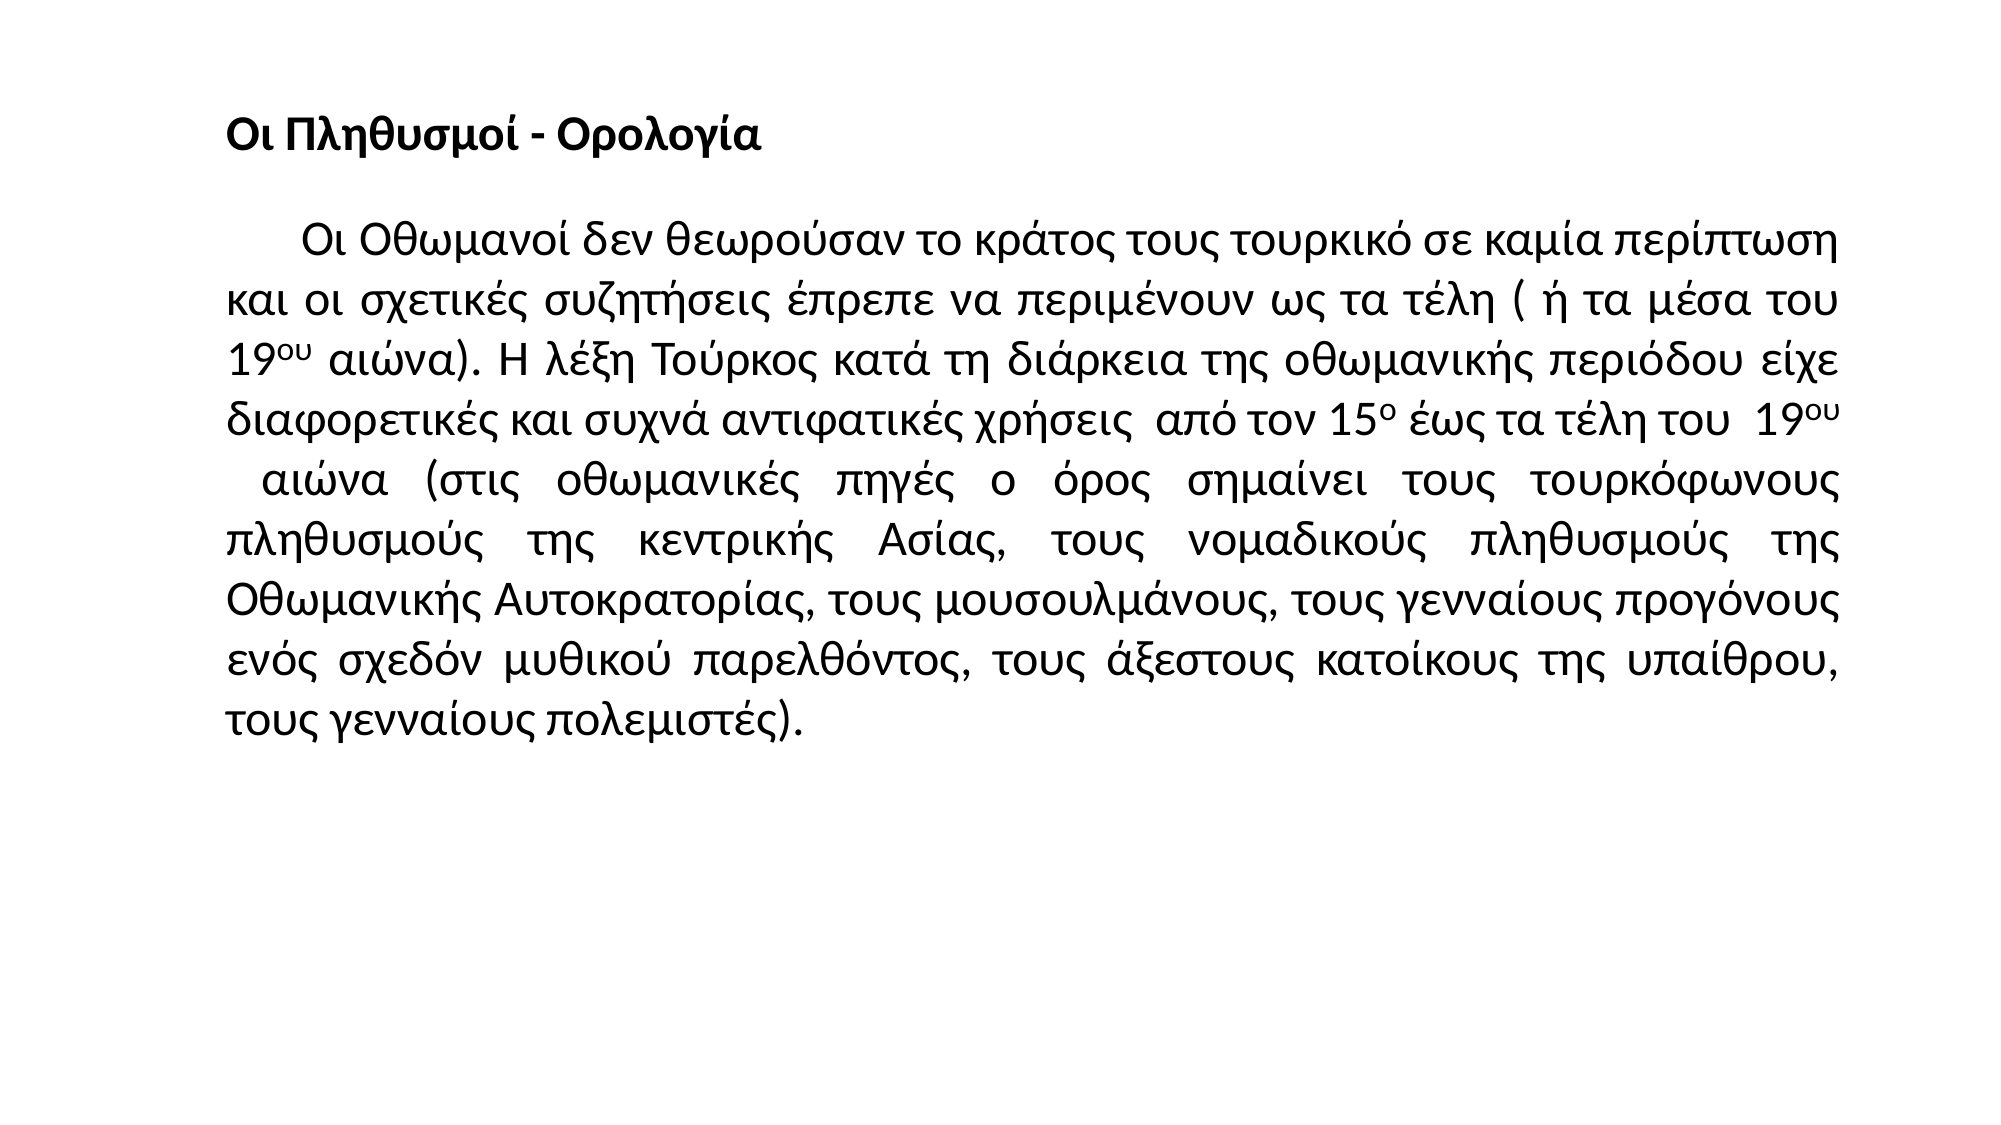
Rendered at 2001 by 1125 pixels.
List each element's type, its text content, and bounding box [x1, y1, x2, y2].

text_box Οι Πληθυσμοί - Ορολογία Οι Οθωμανοί δεν θεωρούσαν το κράτος τους τουρκικό σε καμία περίπτωση και οι σχετικές συζητήσεις έπρεπε να περιμένουν ως τα τέλη ( ή τα μέσα του 19ου αιώνα). Η λέξη Τούρκος κατά τη διάρκεια της οθωμανικής περιόδου είχε διαφορετικές και συχνά αντιφατικές χρήσεις από τον 15ο έως τα τέλη του 19ου αιώνα (στις οθωμανικές πηγές ο όρος σημαίνει τους τουρκόφωνους πληθυσμούς της κεντρικής Ασίας, τους νομαδικούς πληθυσμούς της Οθωμανικής Αυτοκρατορίας, τους μουσουλμάνους, τους γενναίους προγόνους ενός σχεδόν μυθικού παρελθόντος, τους άξεστους κατοίκους της υπαίθρου, τους γενναίους πολεμιστές). [211, 92, 1856, 760]
